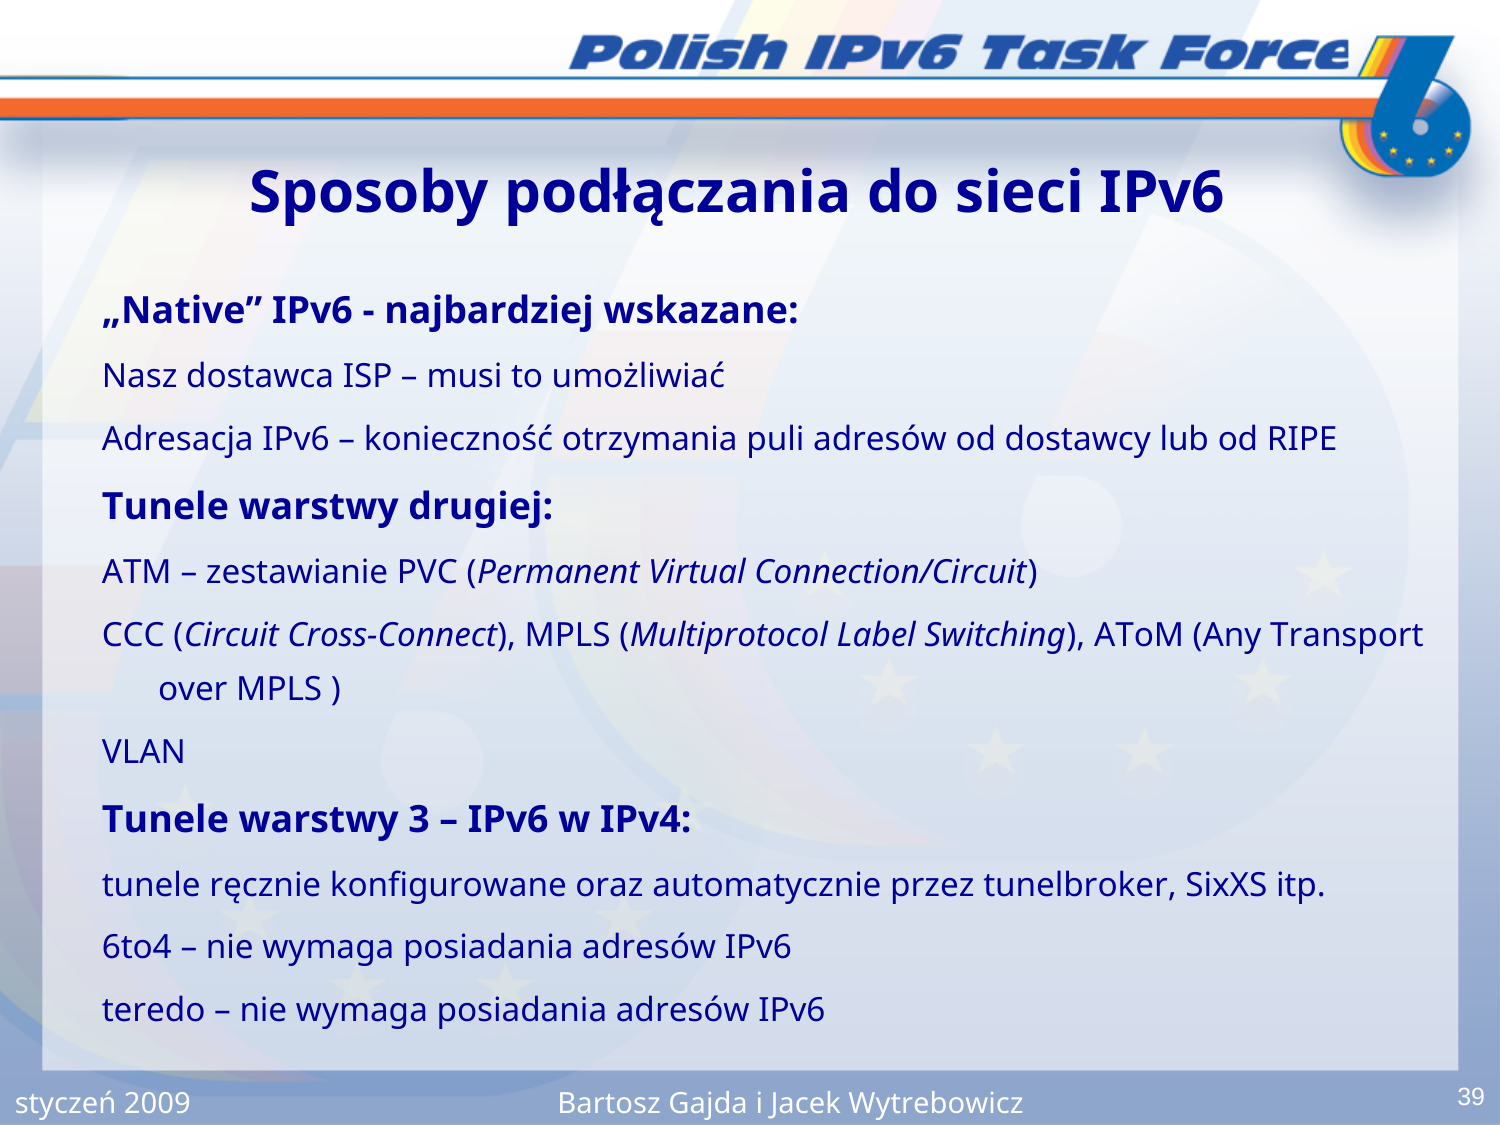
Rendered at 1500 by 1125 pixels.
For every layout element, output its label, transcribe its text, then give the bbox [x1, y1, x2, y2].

text_box Sposoby podłączania do sieci IPv6 [112, 160, 1363, 236]
text_box „Native” IPv6 - najbardziej wskazane: Nasz dostawca ISP – musi to umożliwiać Adresacja IPv6 – konieczność otrzymania puli adresów od dostawcy lub od RIPE Tunele warstwy drugiej: ATM – zestawianie PVC (Permanent Virtual Connection/Circuit) CCC (Circuit Cross-Connect), MPLS (Multiprotocol Label Switching), AToM (Any Transport over MPLS ) VLAN Tunele warstwy 3 – IPv6 w IPv4: tunele ręcznie konfigurowane oraz automatycznie przez tunelbroker, SixXS itp. 6to4 – nie wymaga posiadania adresów IPv6 teredo – nie wymaga posiadania adresów IPv6 [88, 267, 1447, 1059]
picture [0, 0, 1500, 1125]
